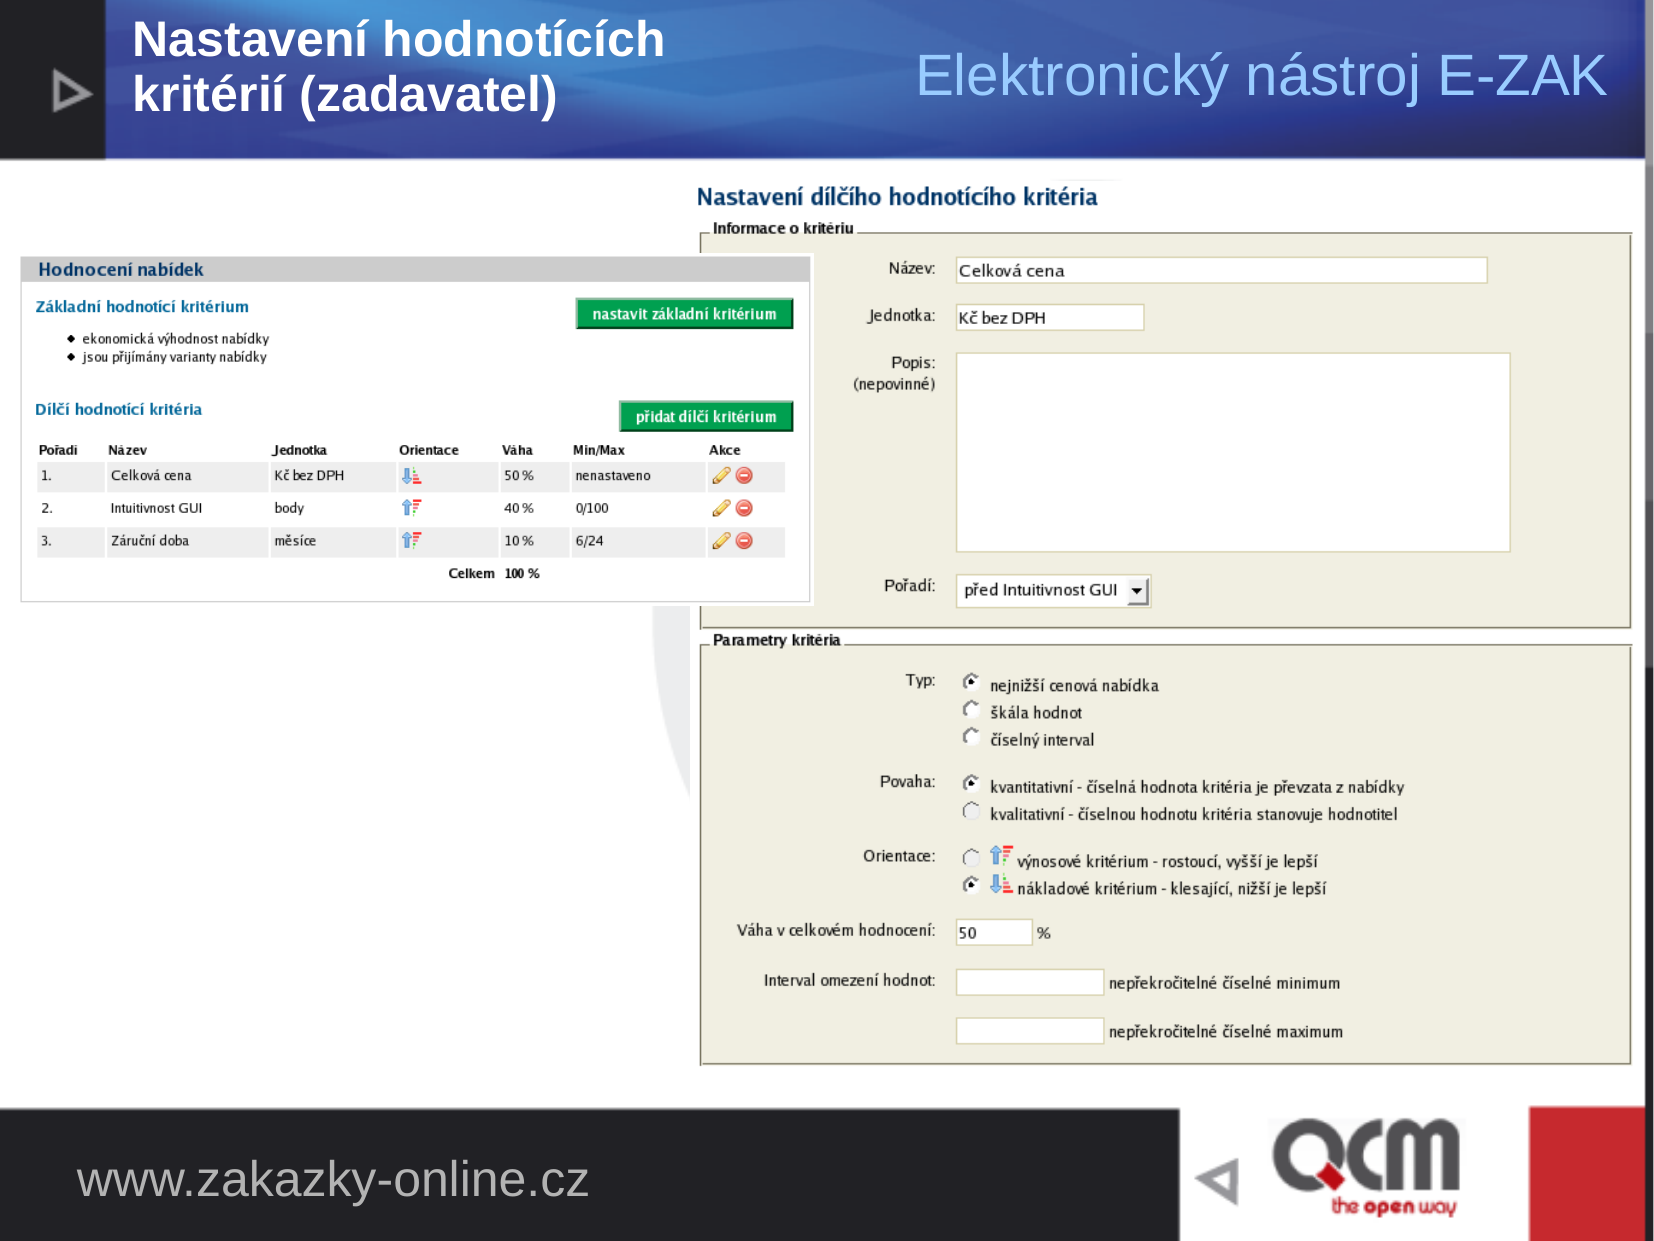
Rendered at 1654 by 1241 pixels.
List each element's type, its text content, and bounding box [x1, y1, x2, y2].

picture [0, 0, 1654, 1241]
text_box Nastavení hodnotících kritérií (zadavatel) [118, 3, 827, 130]
